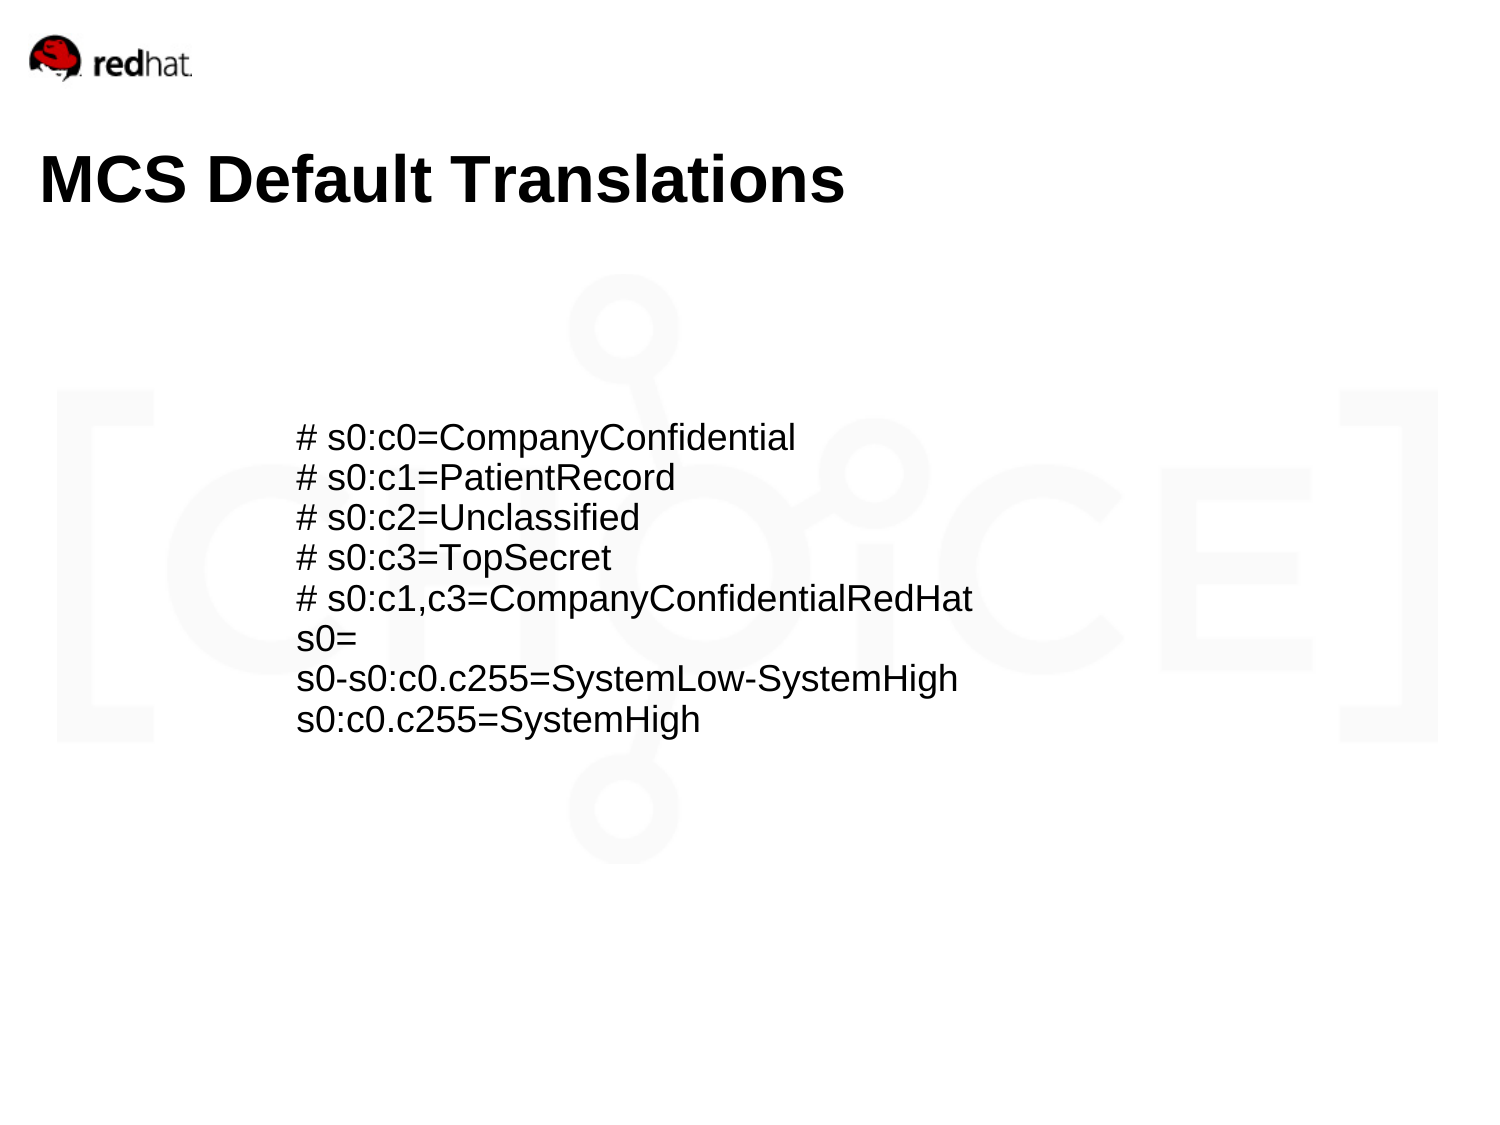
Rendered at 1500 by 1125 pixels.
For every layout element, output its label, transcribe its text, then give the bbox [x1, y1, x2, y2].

picture [57, 274, 1438, 864]
title MCS Default Translations [25, 82, 1378, 225]
picture [28, 33, 192, 82]
text_box # s0:c0=CompanyConfidential # s0:c1=PatientRecord # s0:c2=Unclassified # s0:c3=TopSecret # s0:c1,c3=CompanyConfidentialRedHat s0= s0-s0:c0.c255=SystemLow-SystemHigh s0:c0.c255=SystemHigh [296, 417, 1000, 877]
